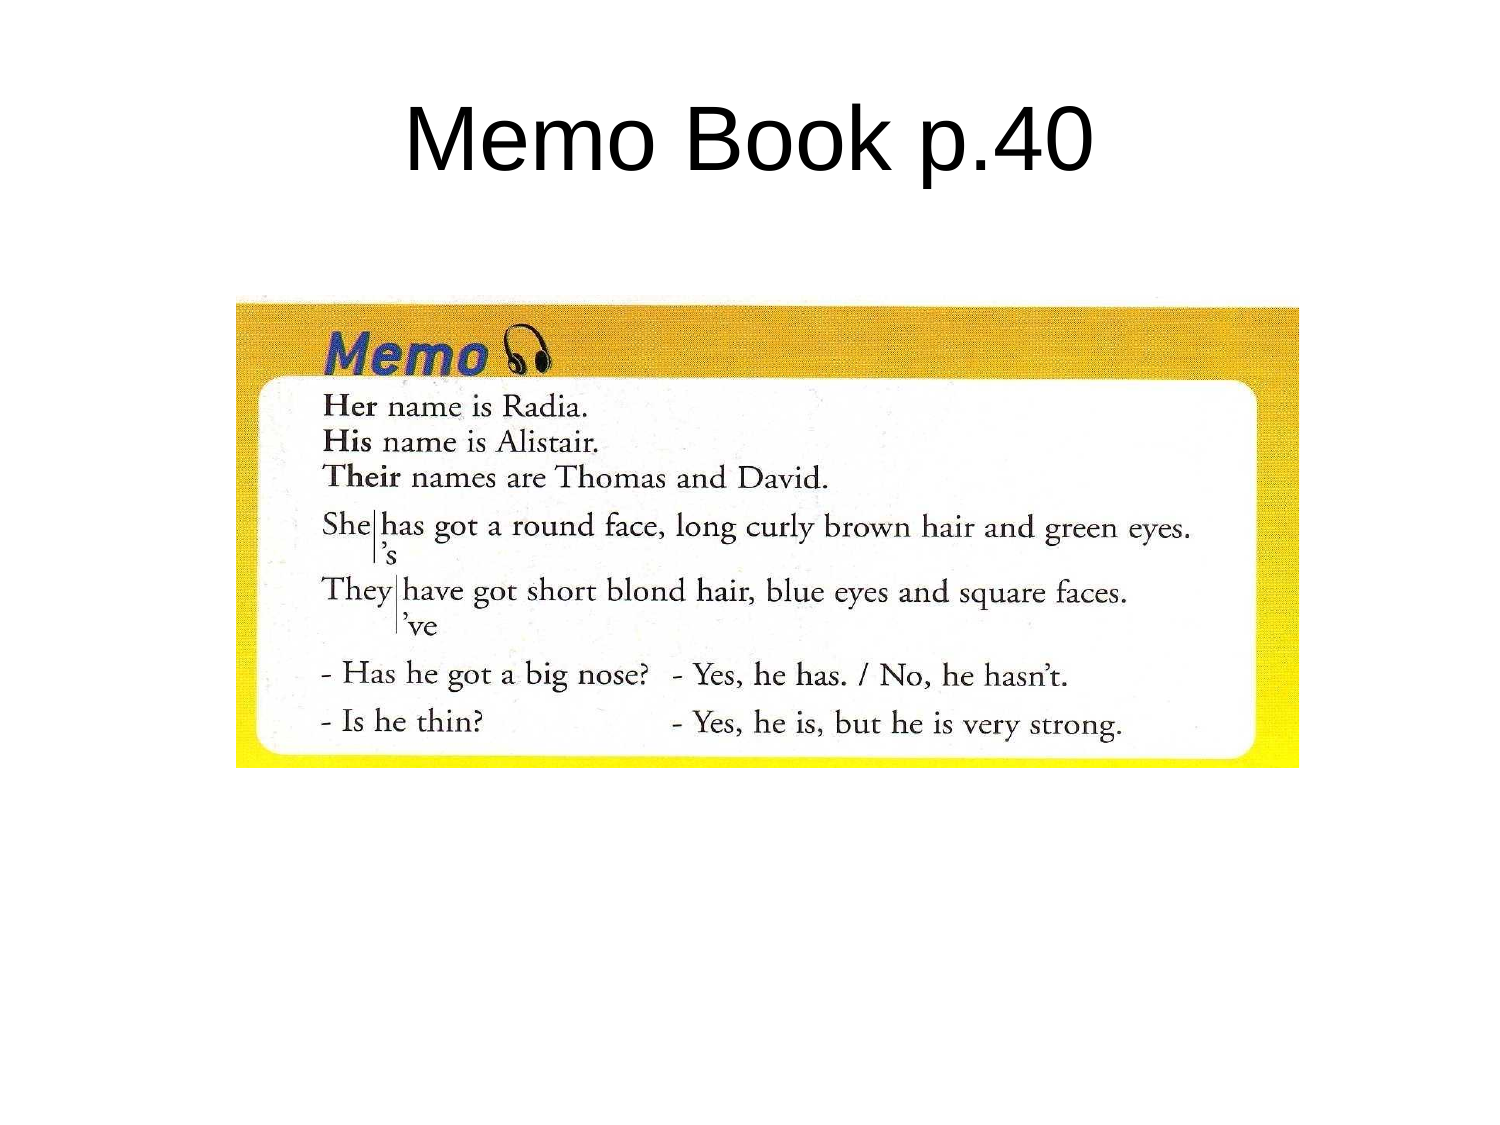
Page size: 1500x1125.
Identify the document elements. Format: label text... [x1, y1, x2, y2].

title Memo Book p.40 [75, 21, 1426, 257]
picture [236, 295, 1300, 768]
